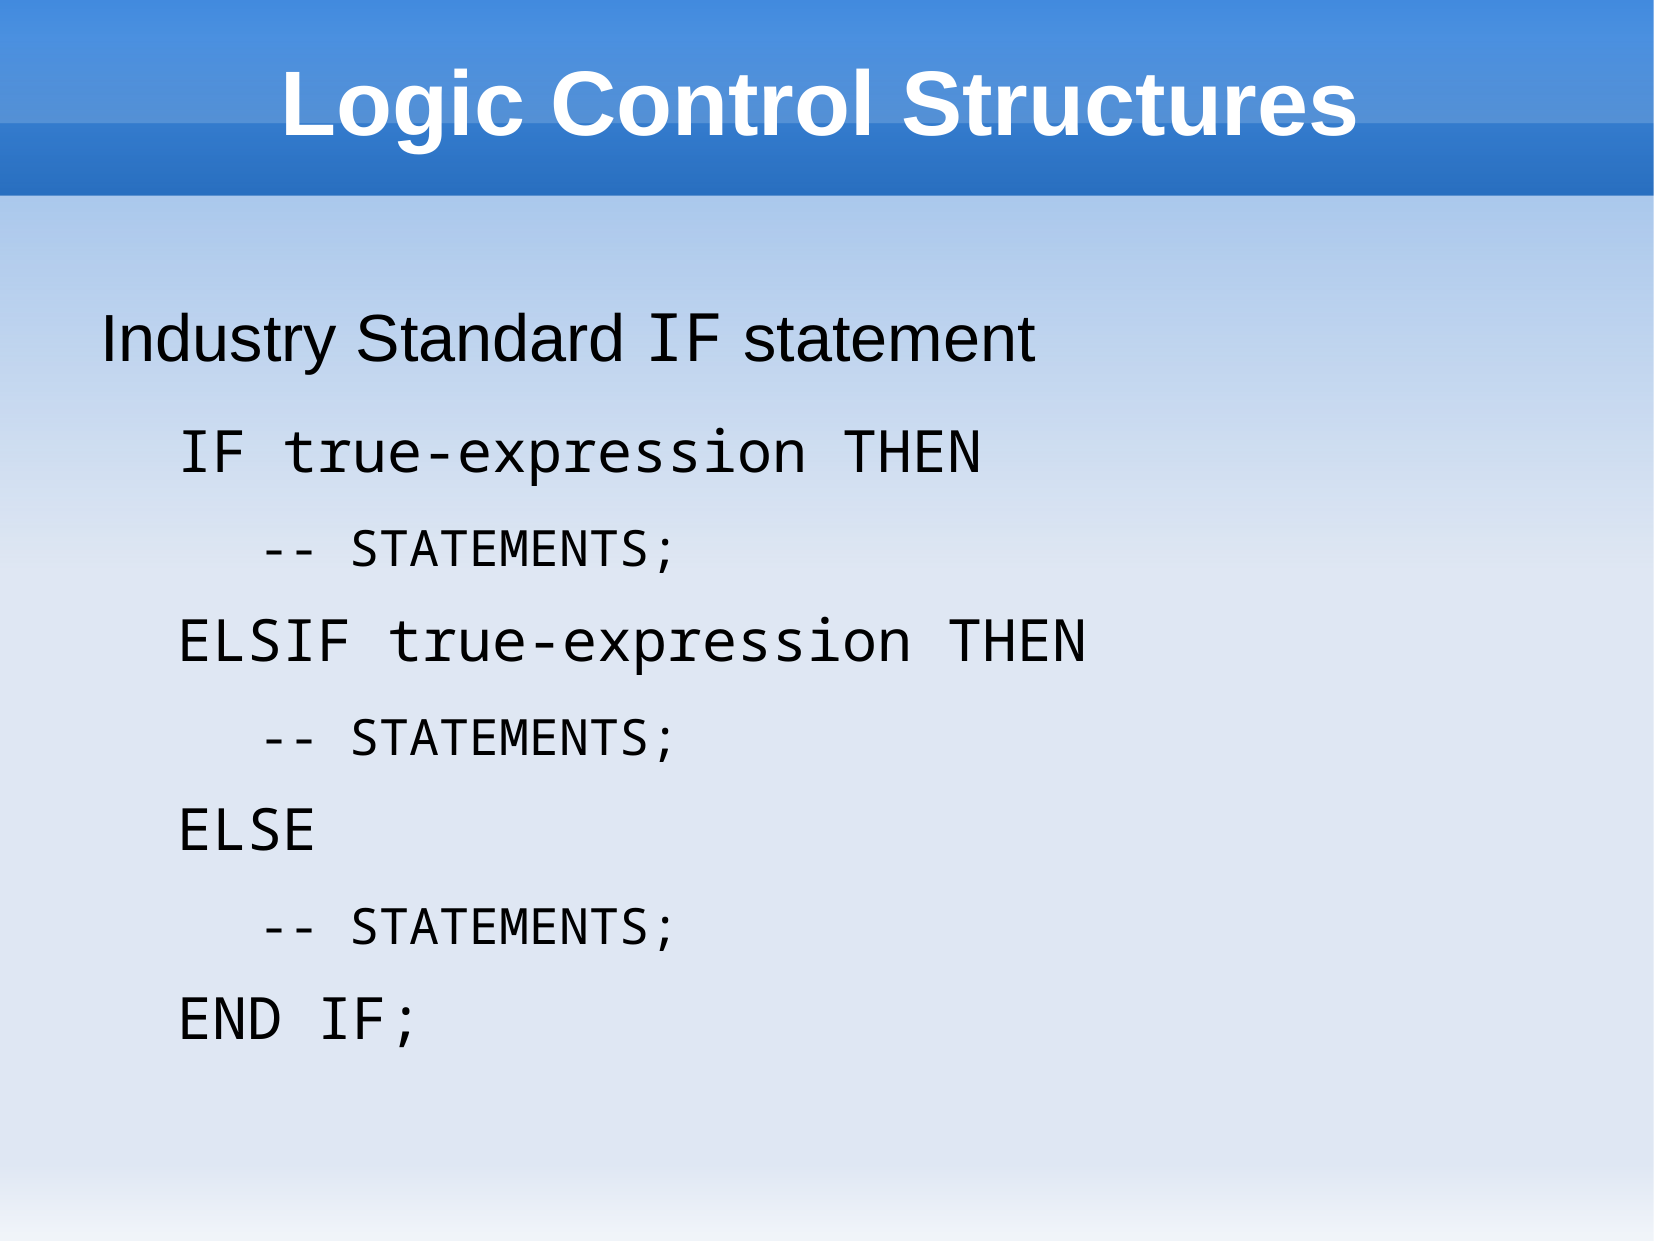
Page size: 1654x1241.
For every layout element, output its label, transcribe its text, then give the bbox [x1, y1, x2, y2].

picture [0, 0, 1654, 1241]
title Logic Control Structures [76, 7, 1565, 200]
list Industry Standard IF statement IF true-expression THEN -- STATEMENTS; ELSIF true-expression THEN -- STATEMENTS; ELSE -- STATEMENTS; END IF; [82, 290, 1571, 1094]
